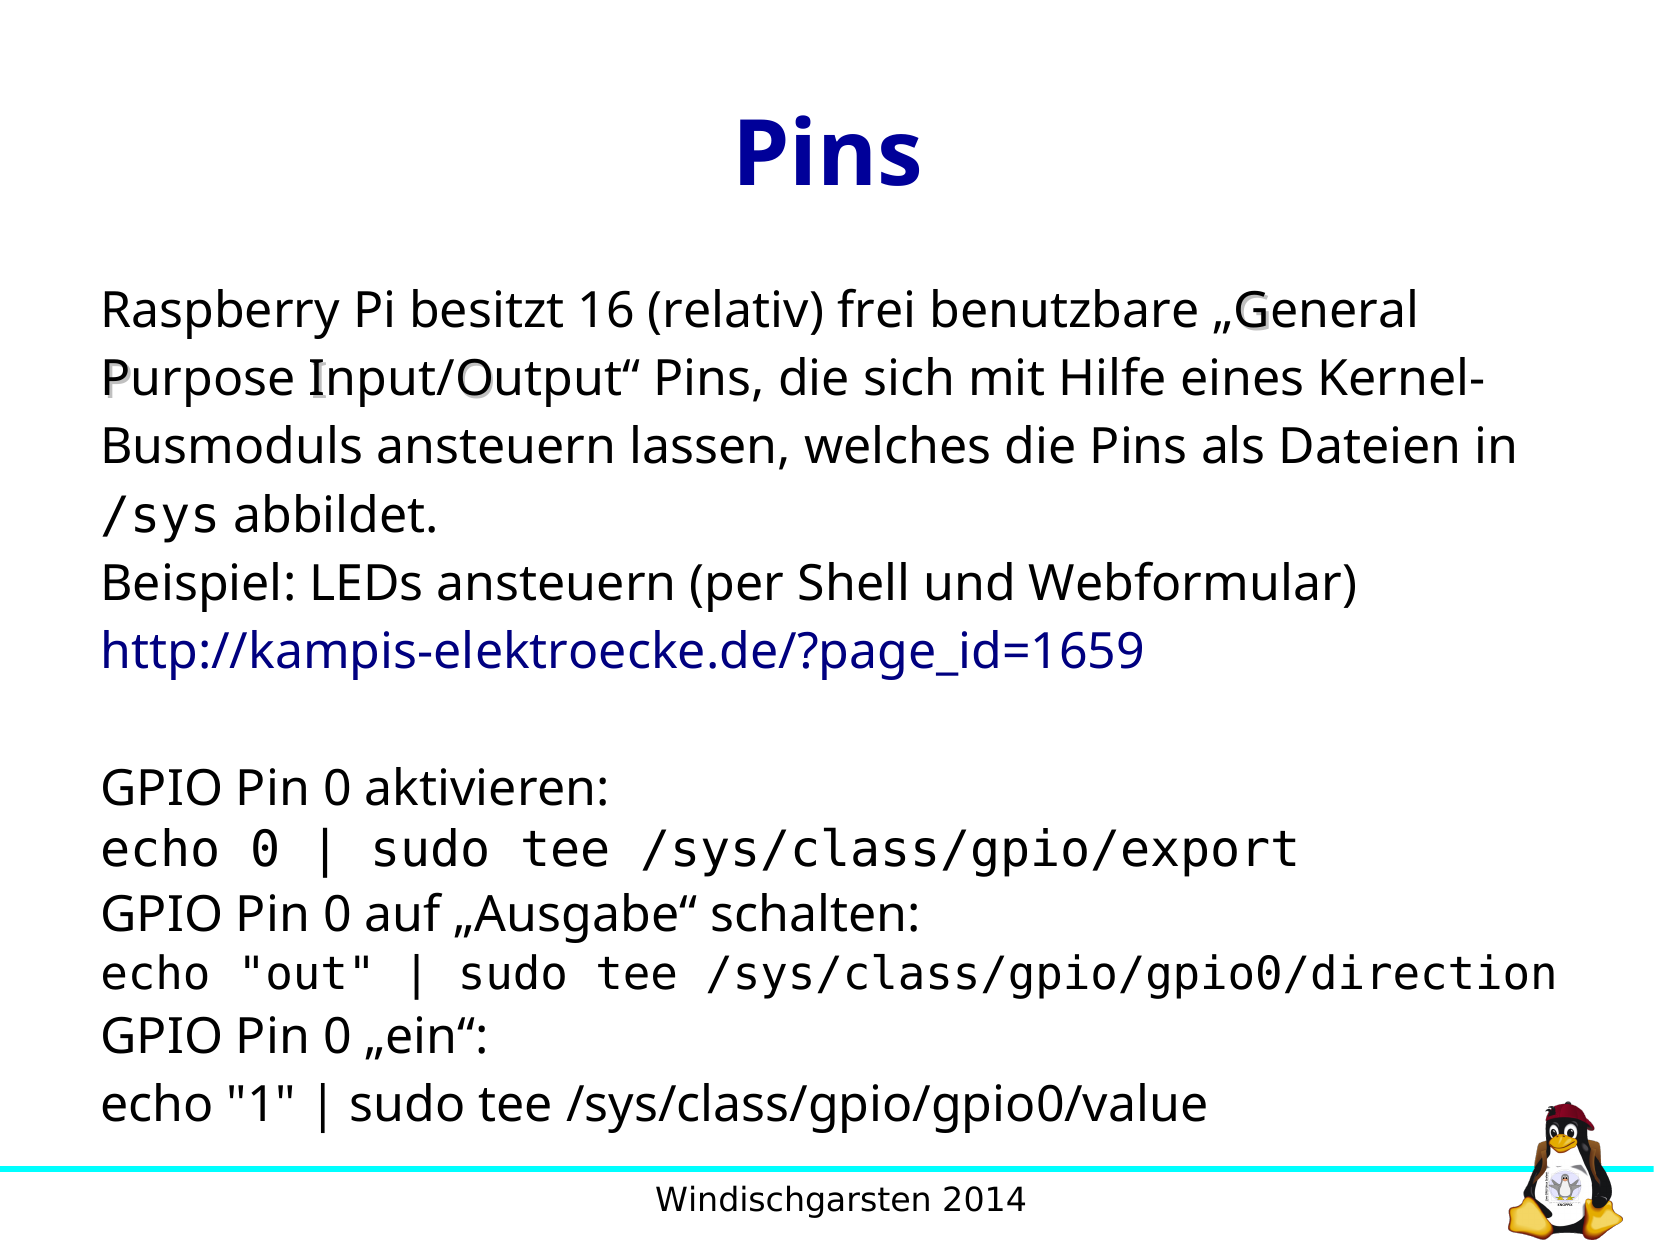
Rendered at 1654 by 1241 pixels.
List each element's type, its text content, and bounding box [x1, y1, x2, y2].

list Raspberry Pi besitzt 16 (relativ) frei benutzbare „General Purpose Input/Output“ Pins, die sich mit Hilfe eines Kernel-Busmoduls ansteuern lassen, welches die Pins als Dateien in /sys abbildet. Beispiel: LEDs ansteuern (per Shell und Webformular) http://kampis-elektroecke.de/?page_id=1659 GPIO Pin 0 aktivieren: echo 0 | sudo tee /sys/class/gpio/export GPIO Pin 0 auf „Ausgabe“ schalten: echo "out" | sudo tee /sys/class/gpio/gpio0/direction GPIO Pin 0 „ein“: echo "1" | sudo tee /sys/class/gpio/gpio0/value [29, 273, 1625, 1084]
picture [1505, 1100, 1625, 1241]
title Pins [121, 46, 1534, 254]
